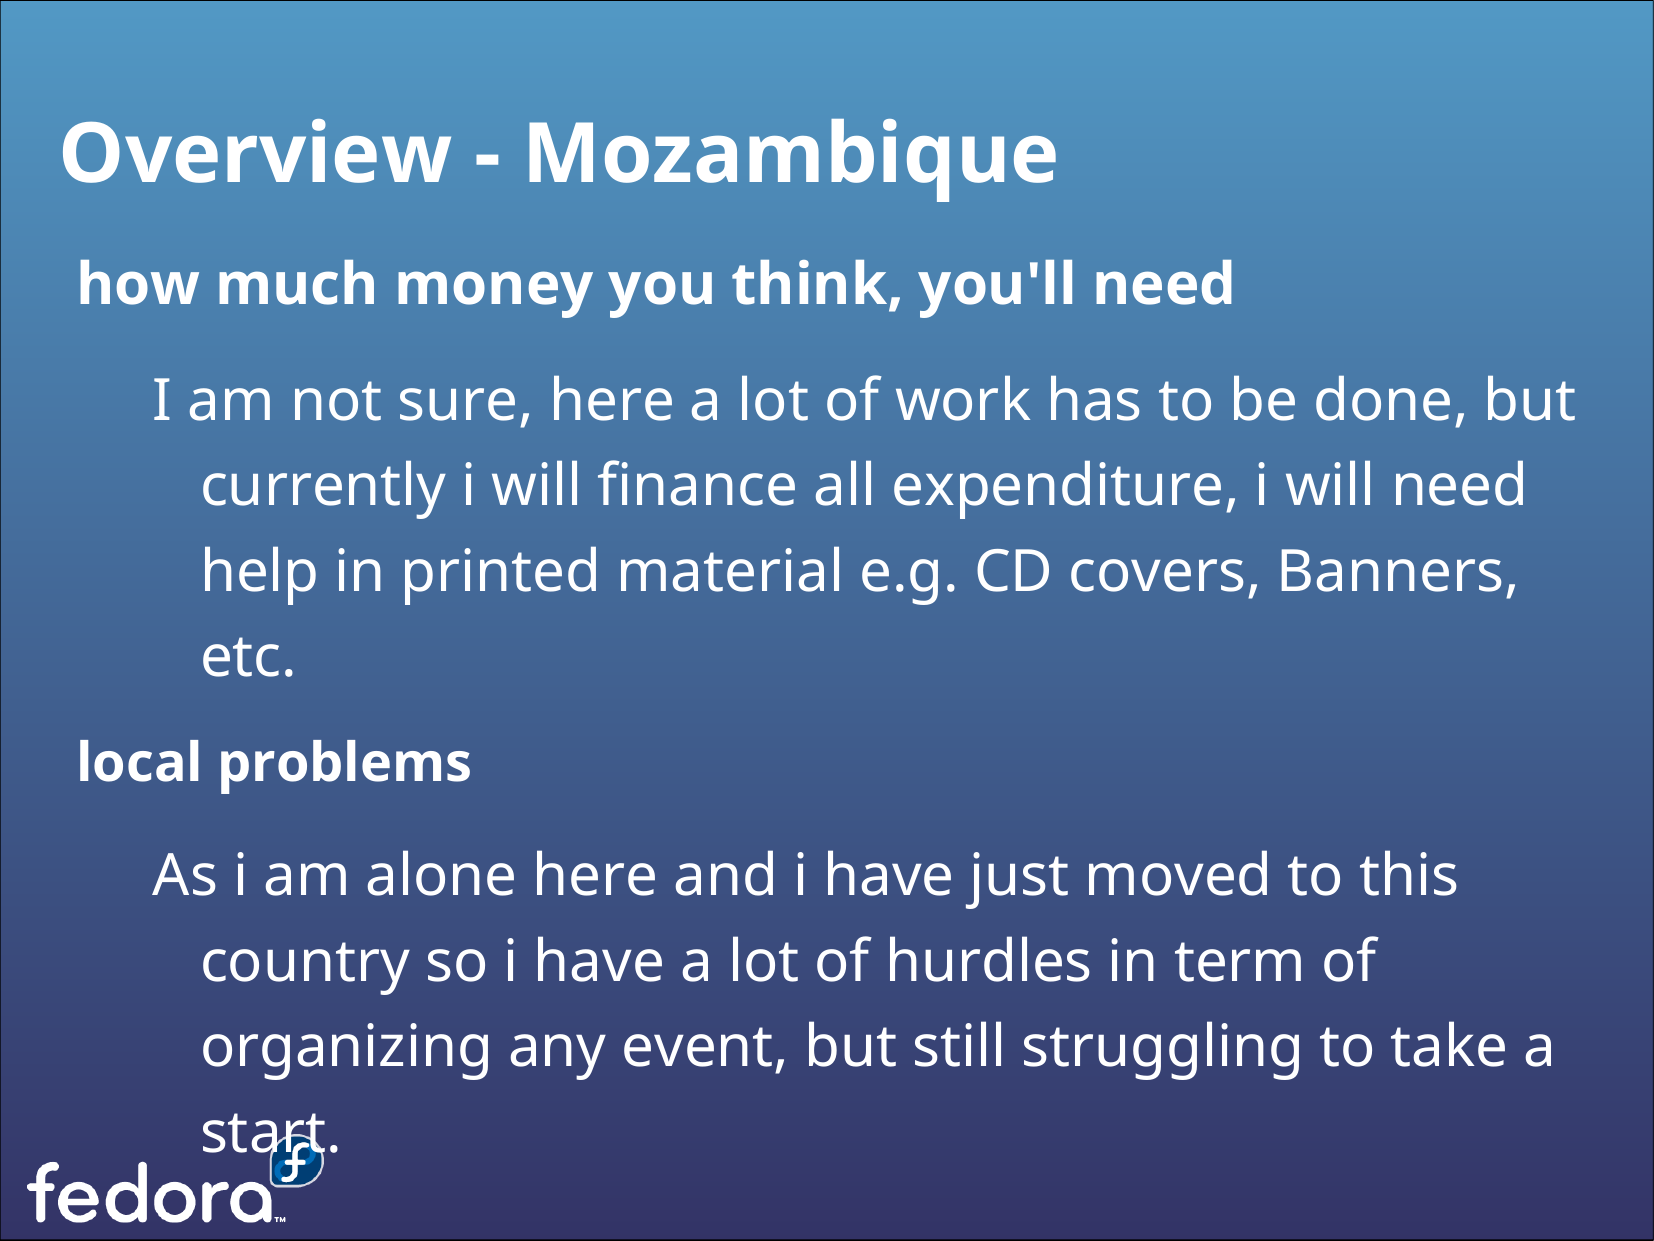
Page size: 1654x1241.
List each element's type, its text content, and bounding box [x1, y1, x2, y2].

title Overview - Mozambique [59, 95, 1624, 200]
list how much money you think, you'll need I am not sure, here a lot of work has to be done, but currently i will finance all expenditure, i will need help in printed material e.g. CD covers, Banners, etc. local problems As i am alone here and i have just moved to this country so i have a lot of hurdles in term of organizing any event, but still struggling to take a start. [59, 236, 1624, 1063]
picture [26, 1133, 325, 1223]
picture [257, 1137, 272, 1148]
picture [316, 1133, 325, 1148]
